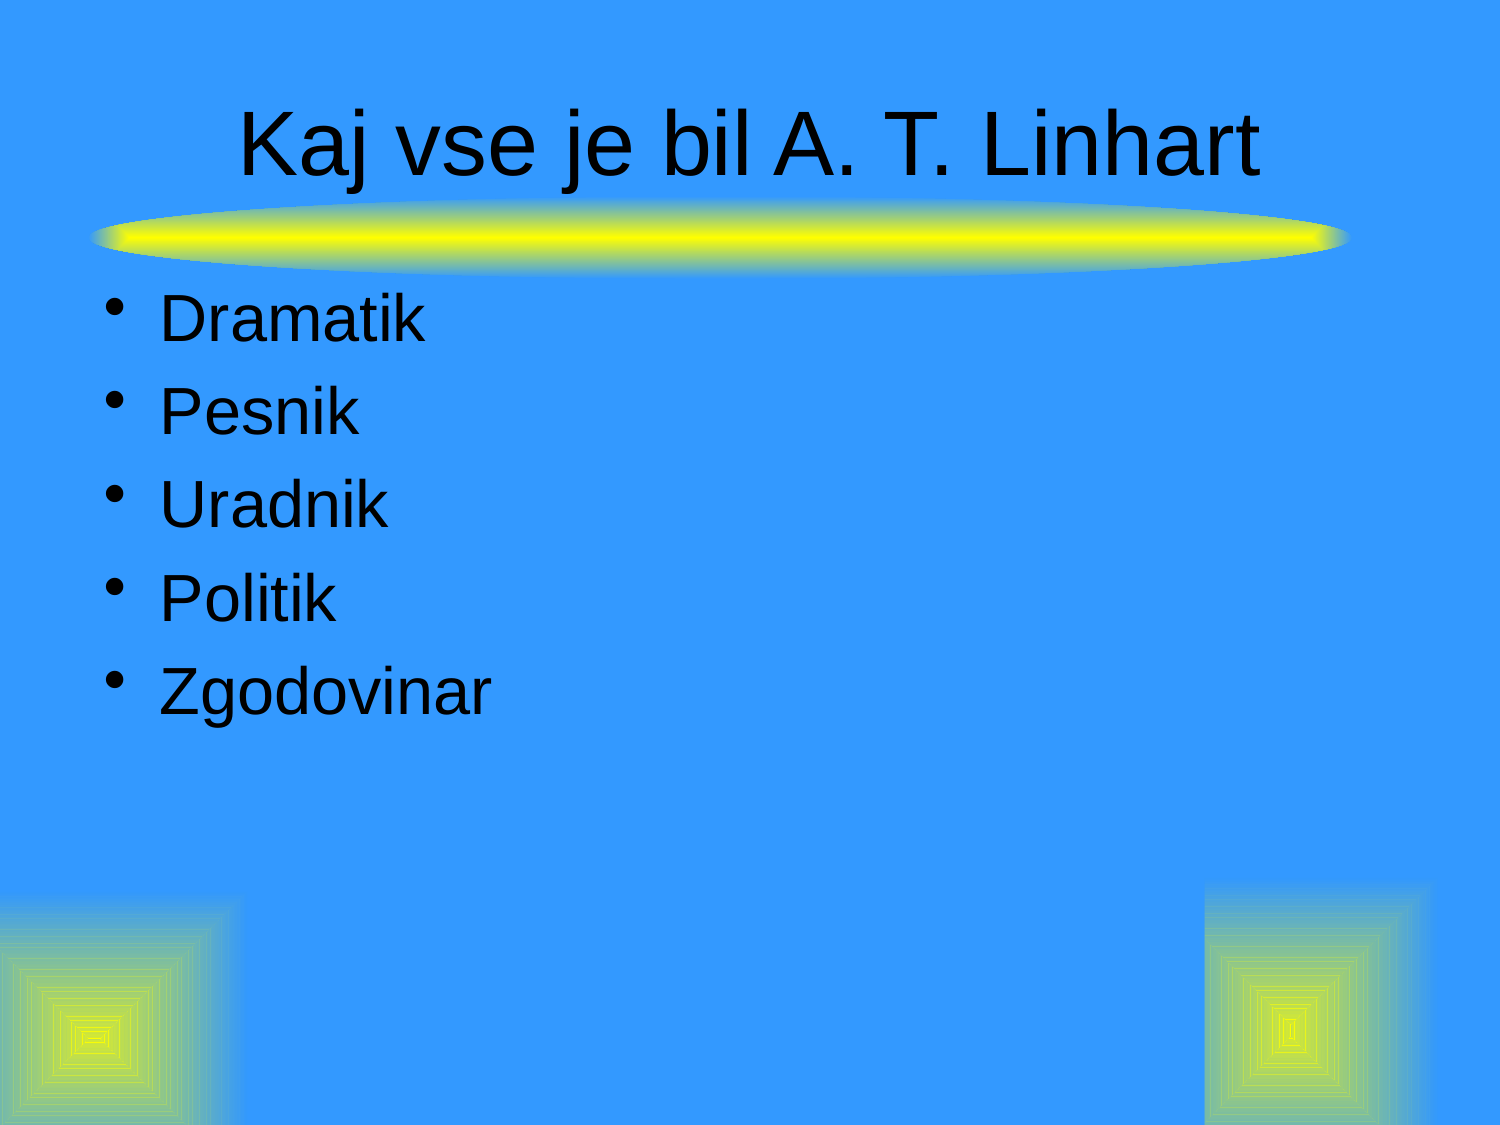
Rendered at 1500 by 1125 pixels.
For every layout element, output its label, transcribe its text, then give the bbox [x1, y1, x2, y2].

text_box [88, 196, 1353, 279]
title Kaj vse je bil A. T. Linhart [75, 45, 1425, 233]
list Dramatik Pesnik Uradnik Politik Zgodovinar [88, 267, 1439, 1010]
text_box [1204, 818, 1500, 1125]
text_box [0, 829, 307, 1125]
